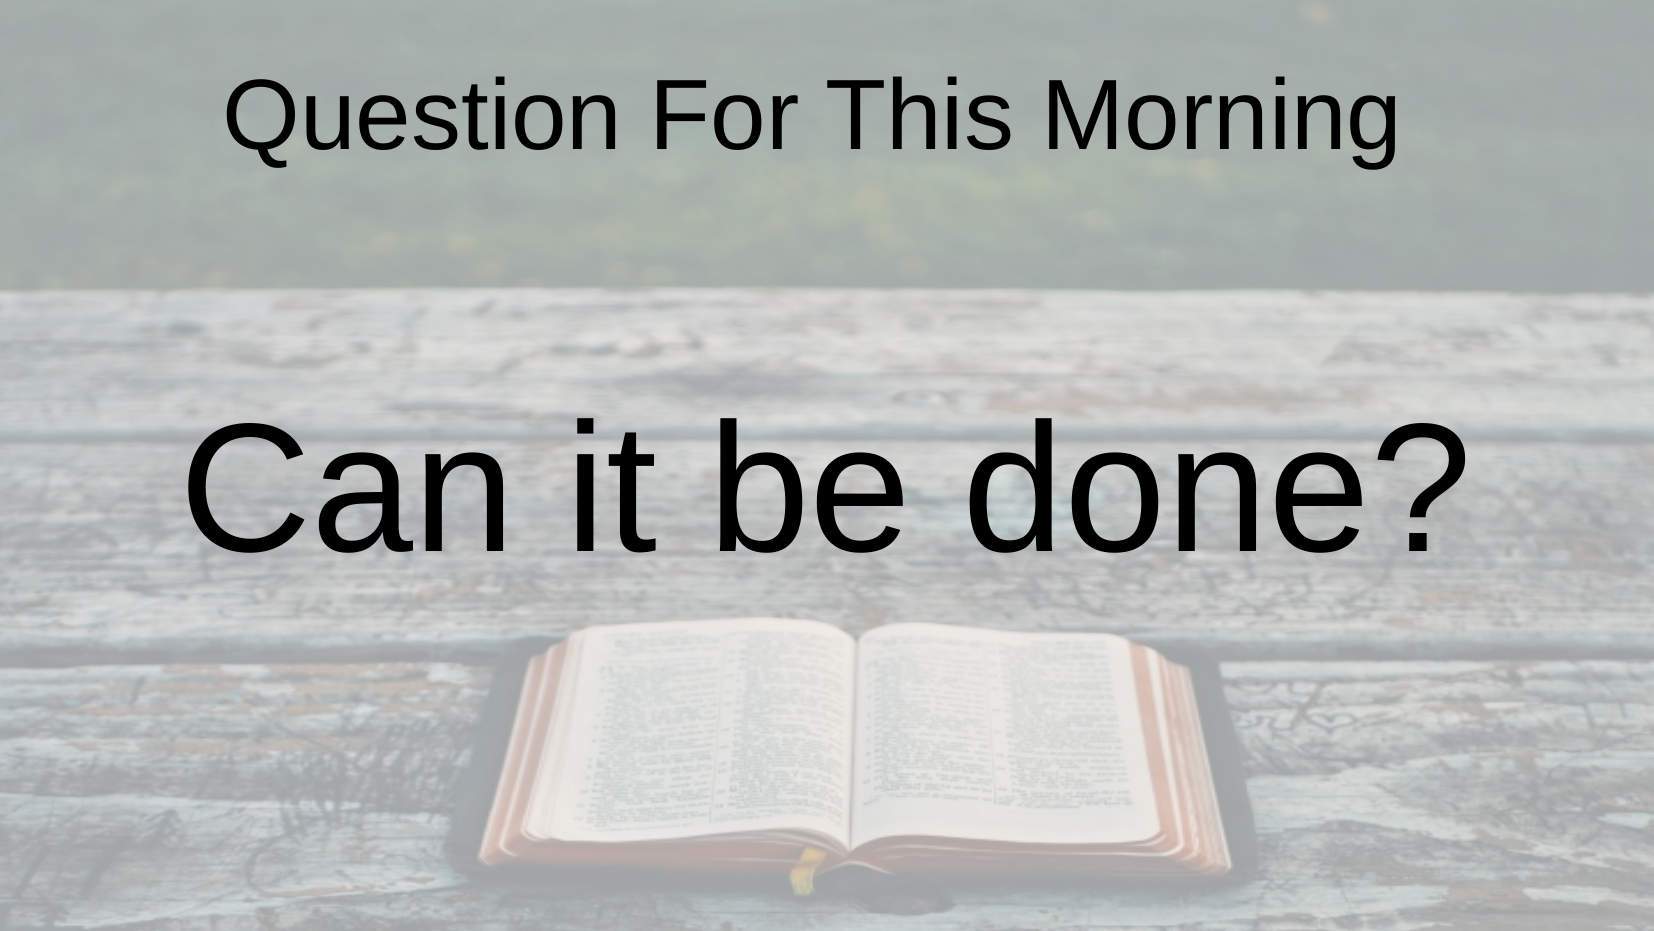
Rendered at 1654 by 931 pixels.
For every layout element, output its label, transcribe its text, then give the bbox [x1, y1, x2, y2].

title Question For This Morning [82, 37, 1571, 193]
list Can it be done? [82, 217, 1571, 758]
picture [0, 0, 1654, 931]
